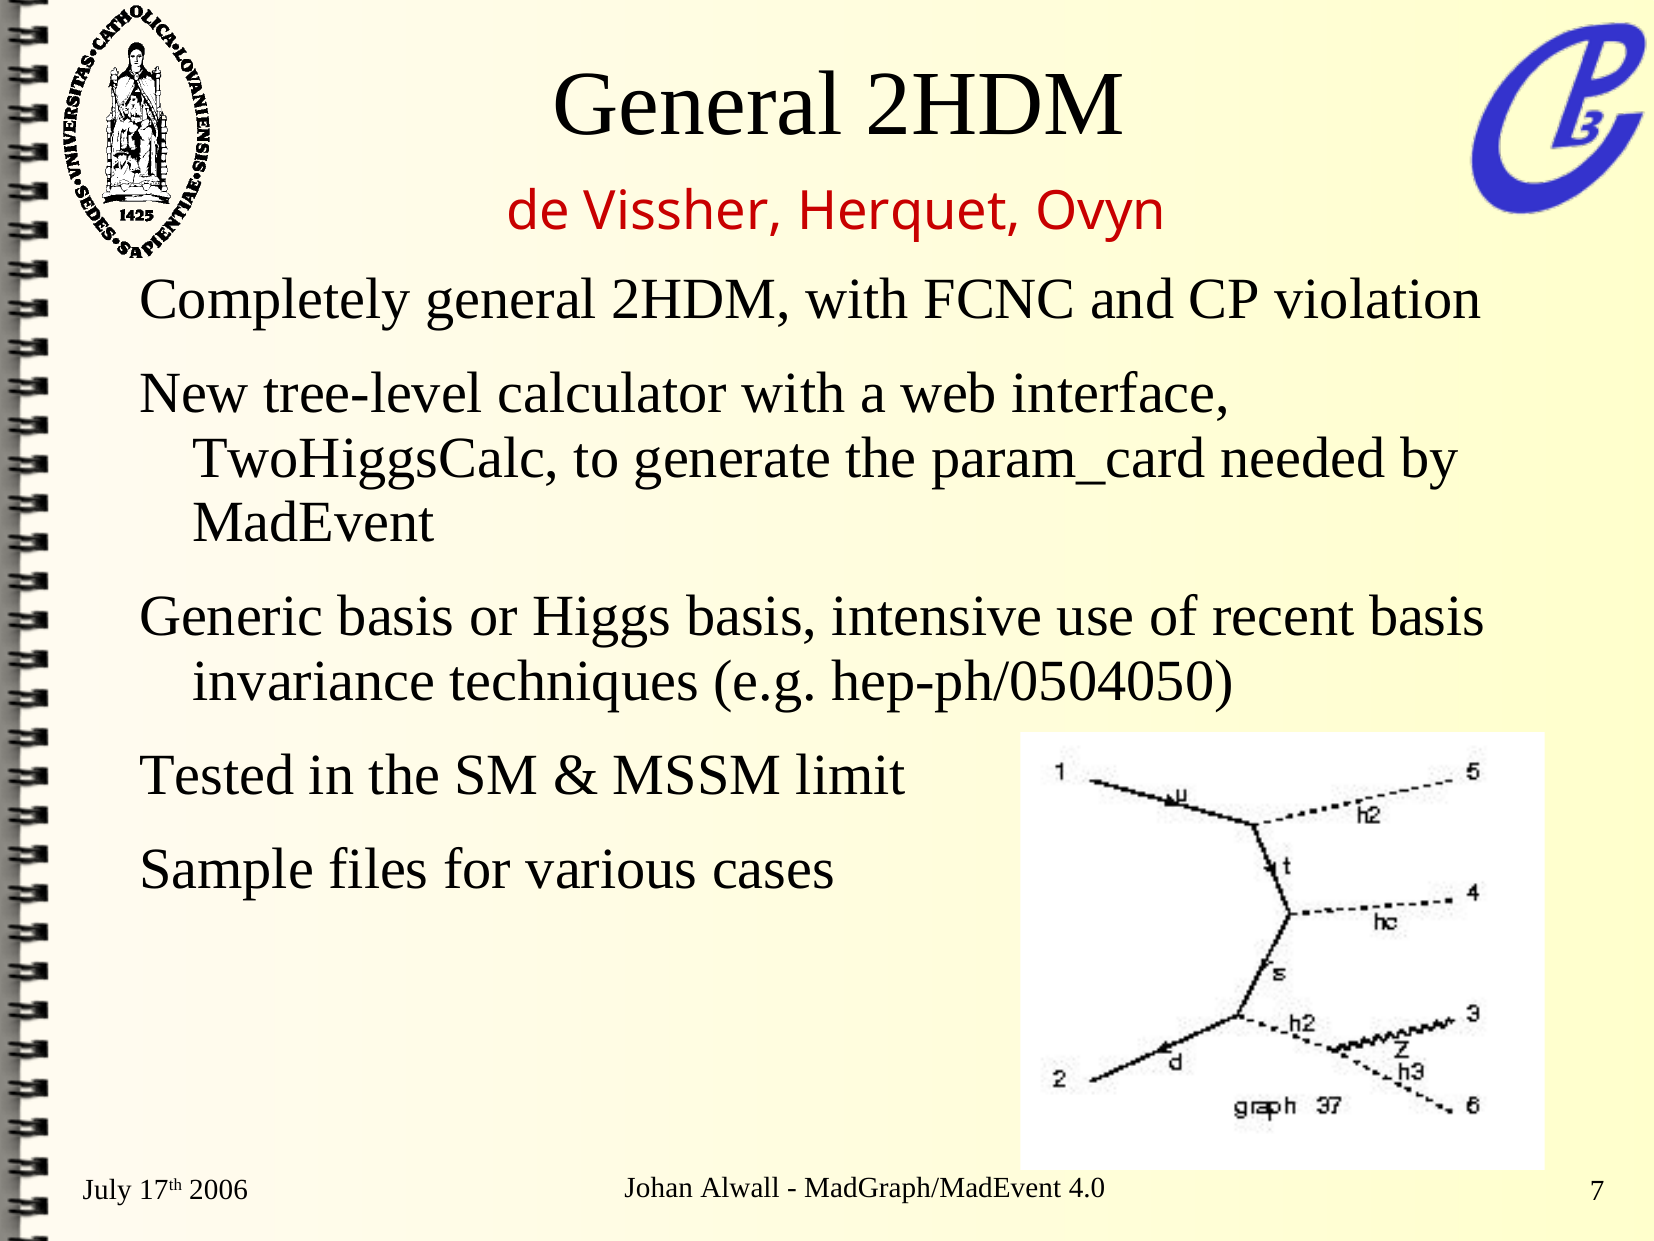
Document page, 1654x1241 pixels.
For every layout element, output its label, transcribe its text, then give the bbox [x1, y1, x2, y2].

picture [1020, 732, 1545, 1170]
picture [1467, 14, 1654, 216]
list Completely general 2HDM, with FCNC and CP violation New tree-level calculator with a web interface, TwoHiggsCalc, to generate the param_card needed by MadEvent Generic basis or Higgs basis, intensive use of recent basis invariance techniques (e.g. hep-ph/0504050) Tested in the SM & MSSM limit Sample files for various cases [121, 266, 1603, 1190]
text_box de Vissher, Herquet, Ovyn [506, 171, 1167, 246]
title General 2HDM [234, 0, 1445, 208]
picture [0, 0, 1654, 1241]
